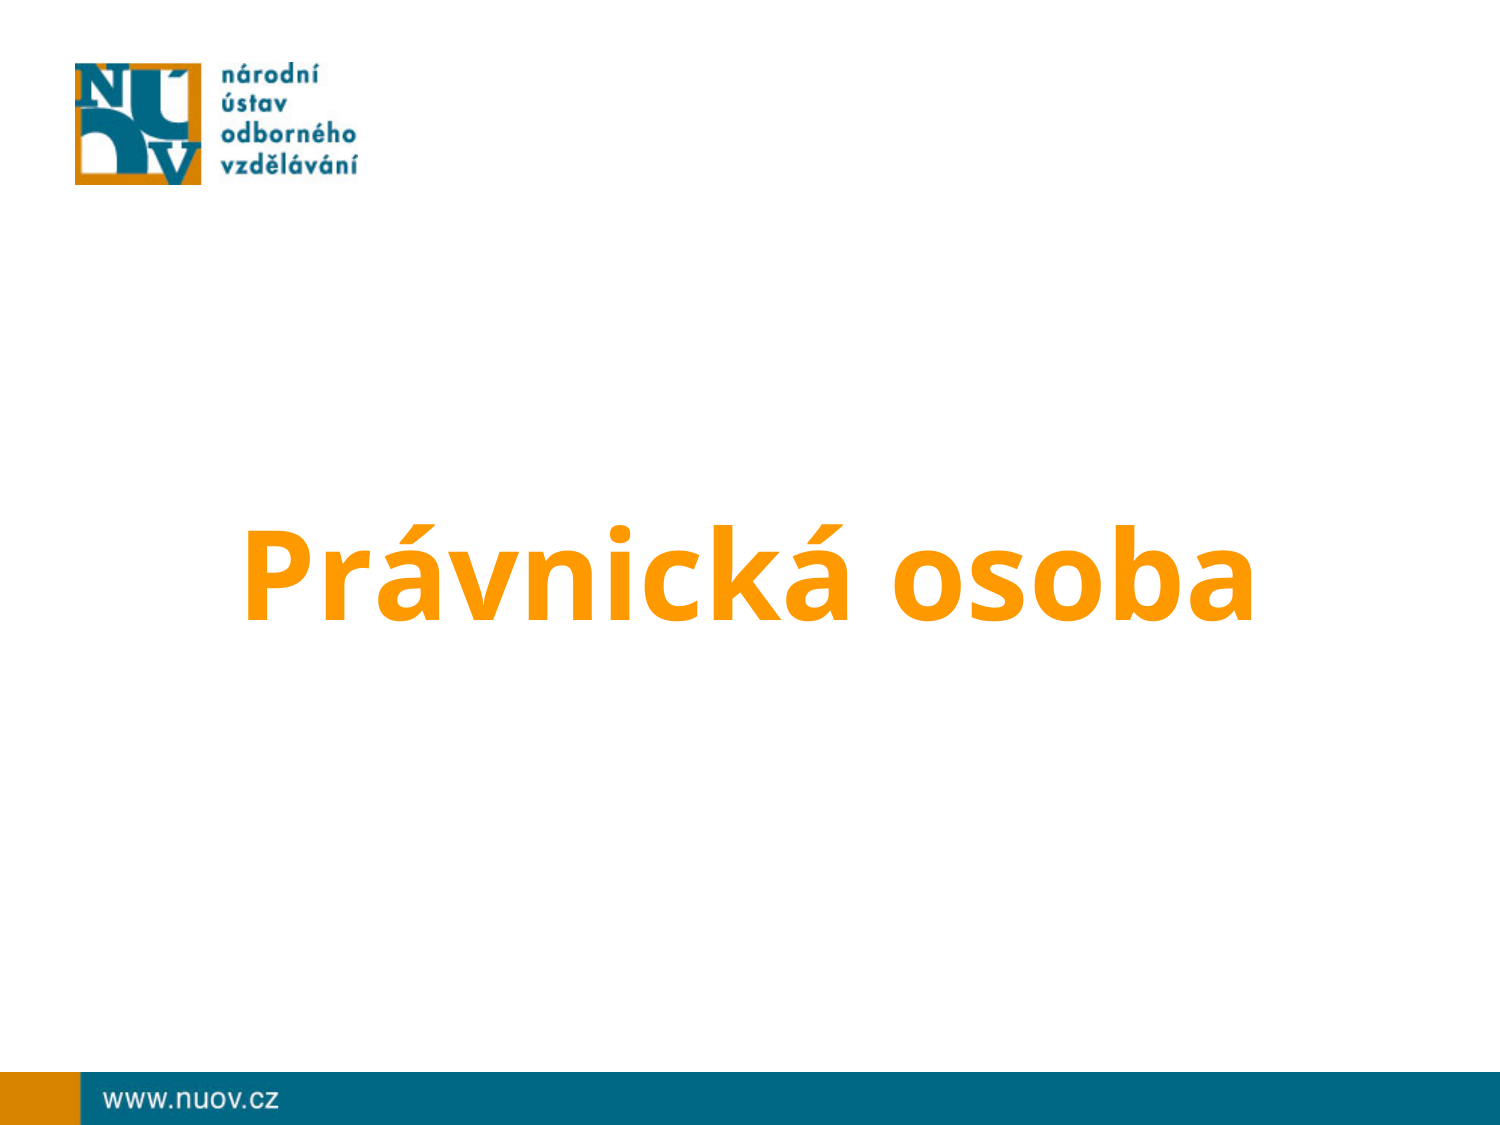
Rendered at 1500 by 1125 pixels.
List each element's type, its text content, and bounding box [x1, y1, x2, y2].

text_box Právnická osoba [75, 487, 1426, 653]
text_box [75, 62, 358, 185]
text_box [0, 1072, 1500, 1125]
